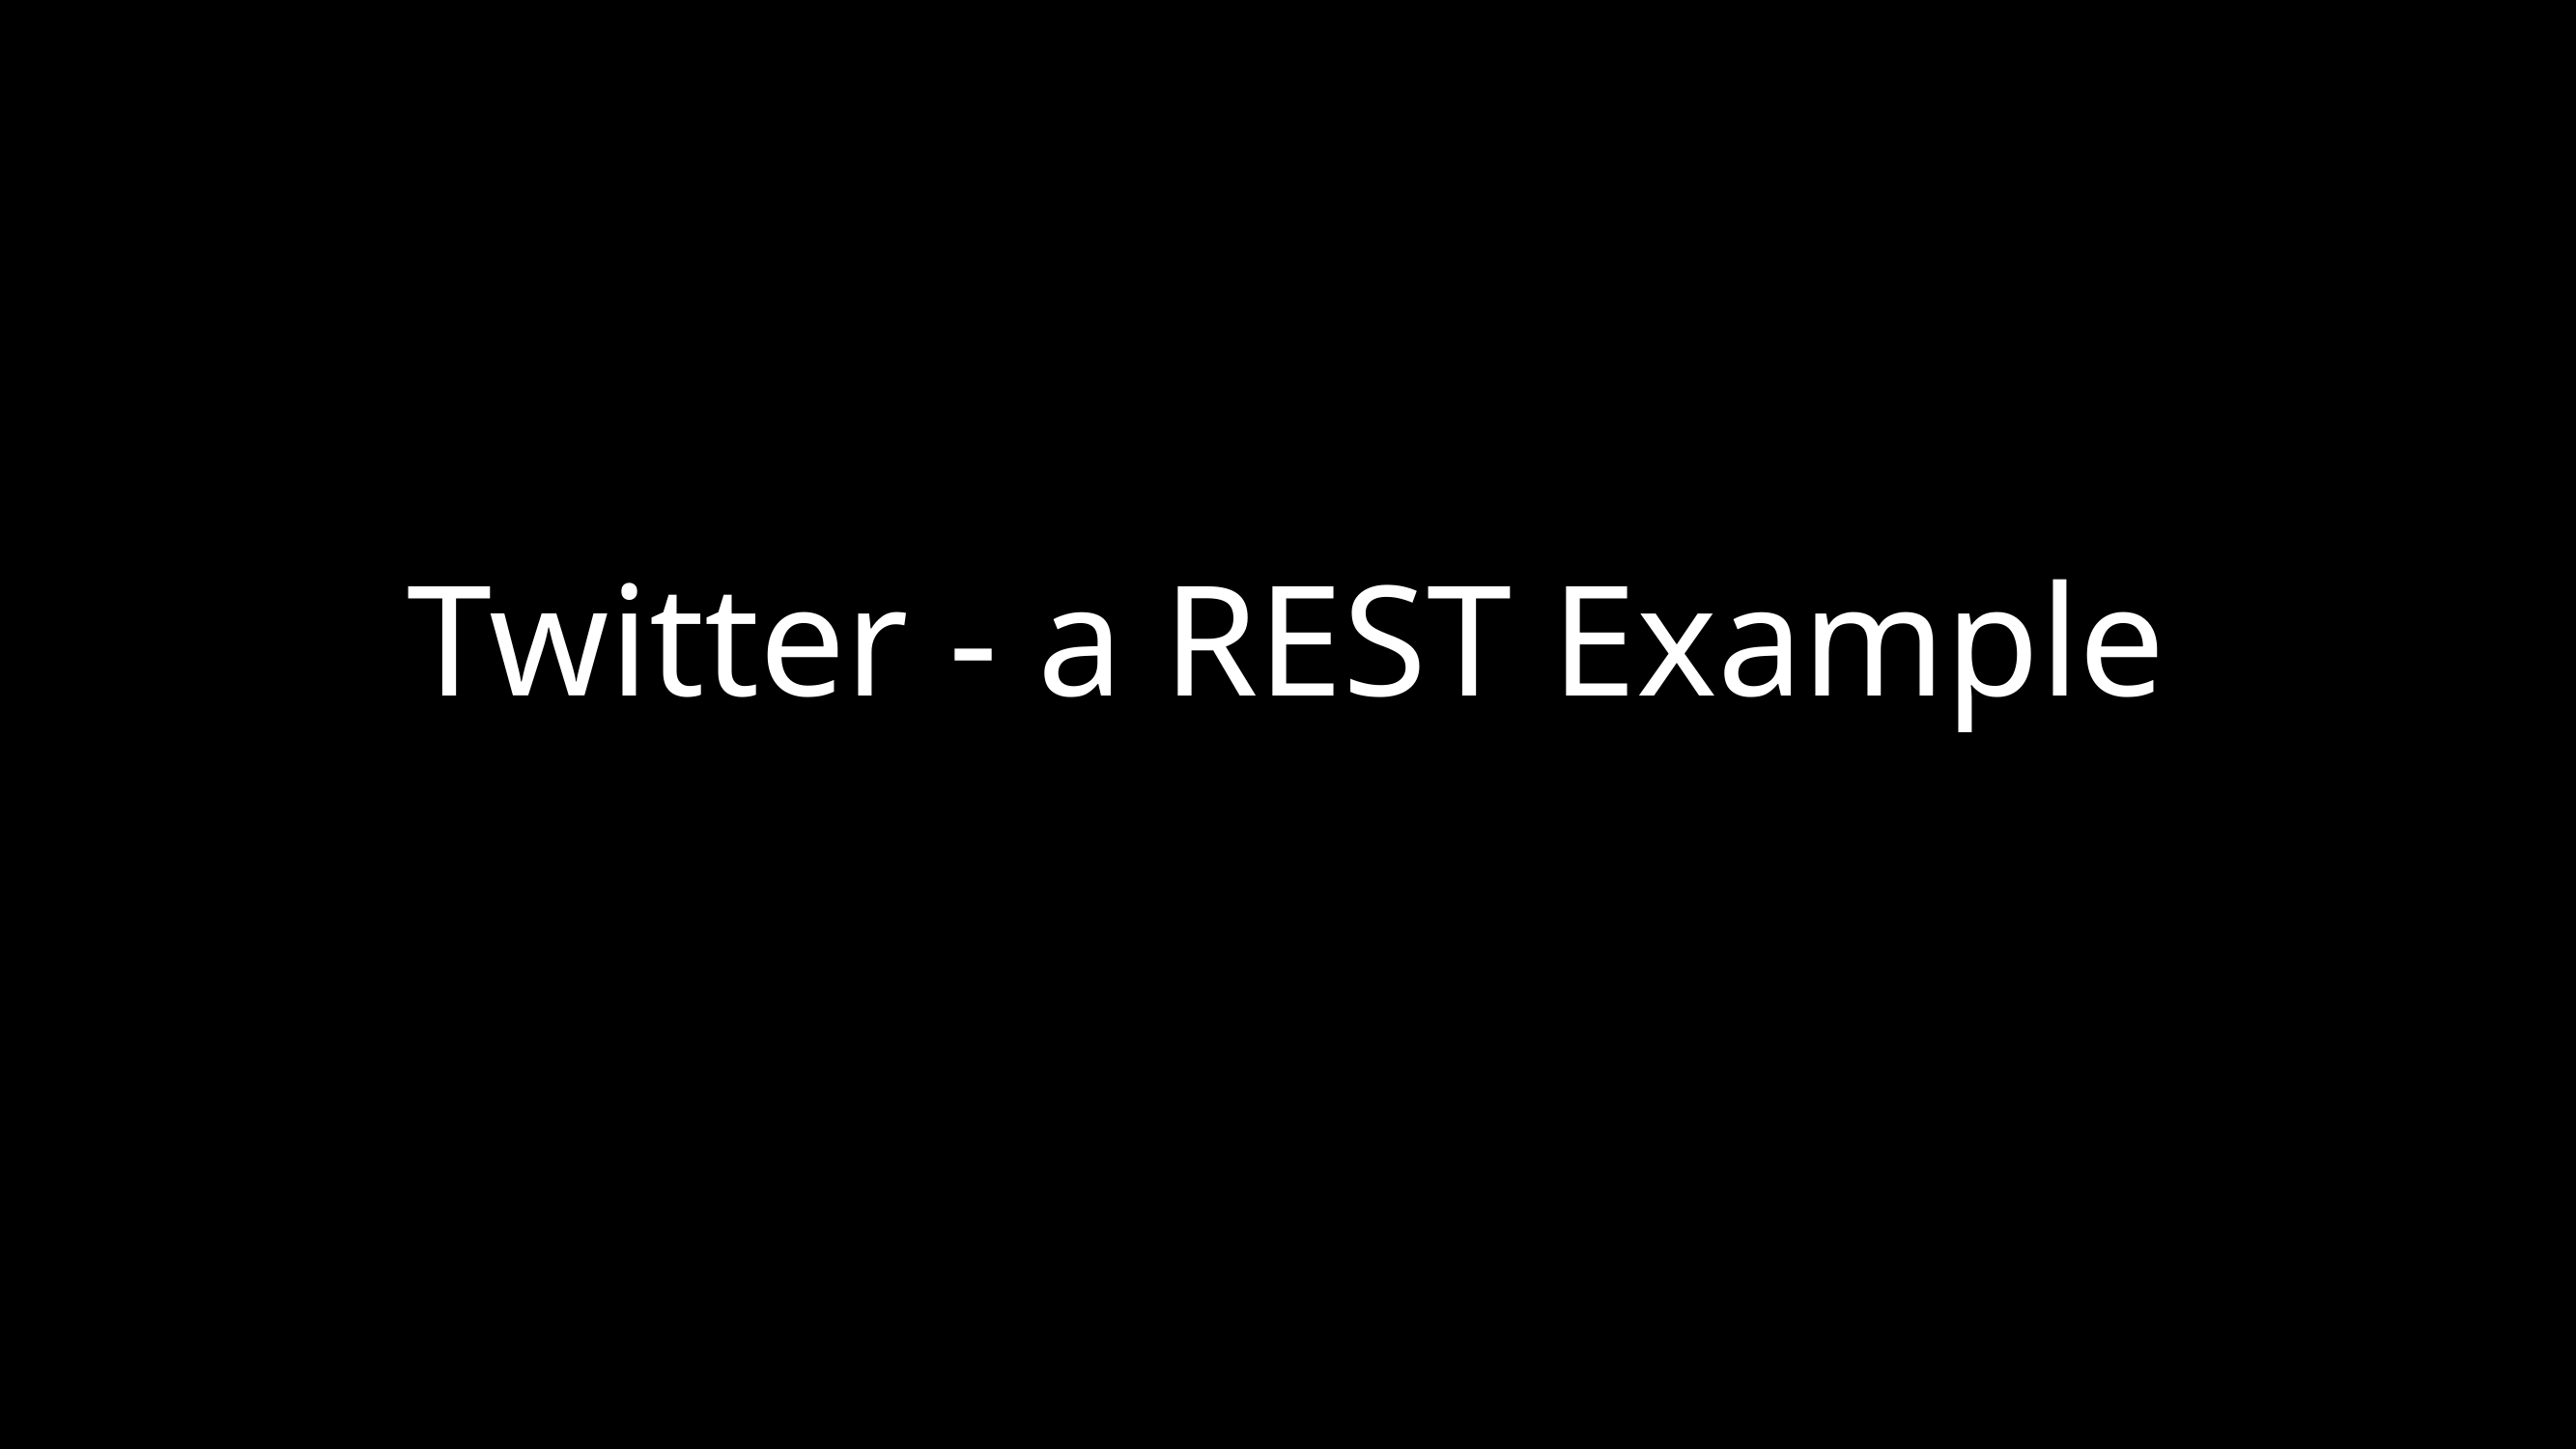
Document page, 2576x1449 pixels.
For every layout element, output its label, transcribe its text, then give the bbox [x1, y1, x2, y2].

title Twitter - a REST Example [183, 243, 2392, 733]
